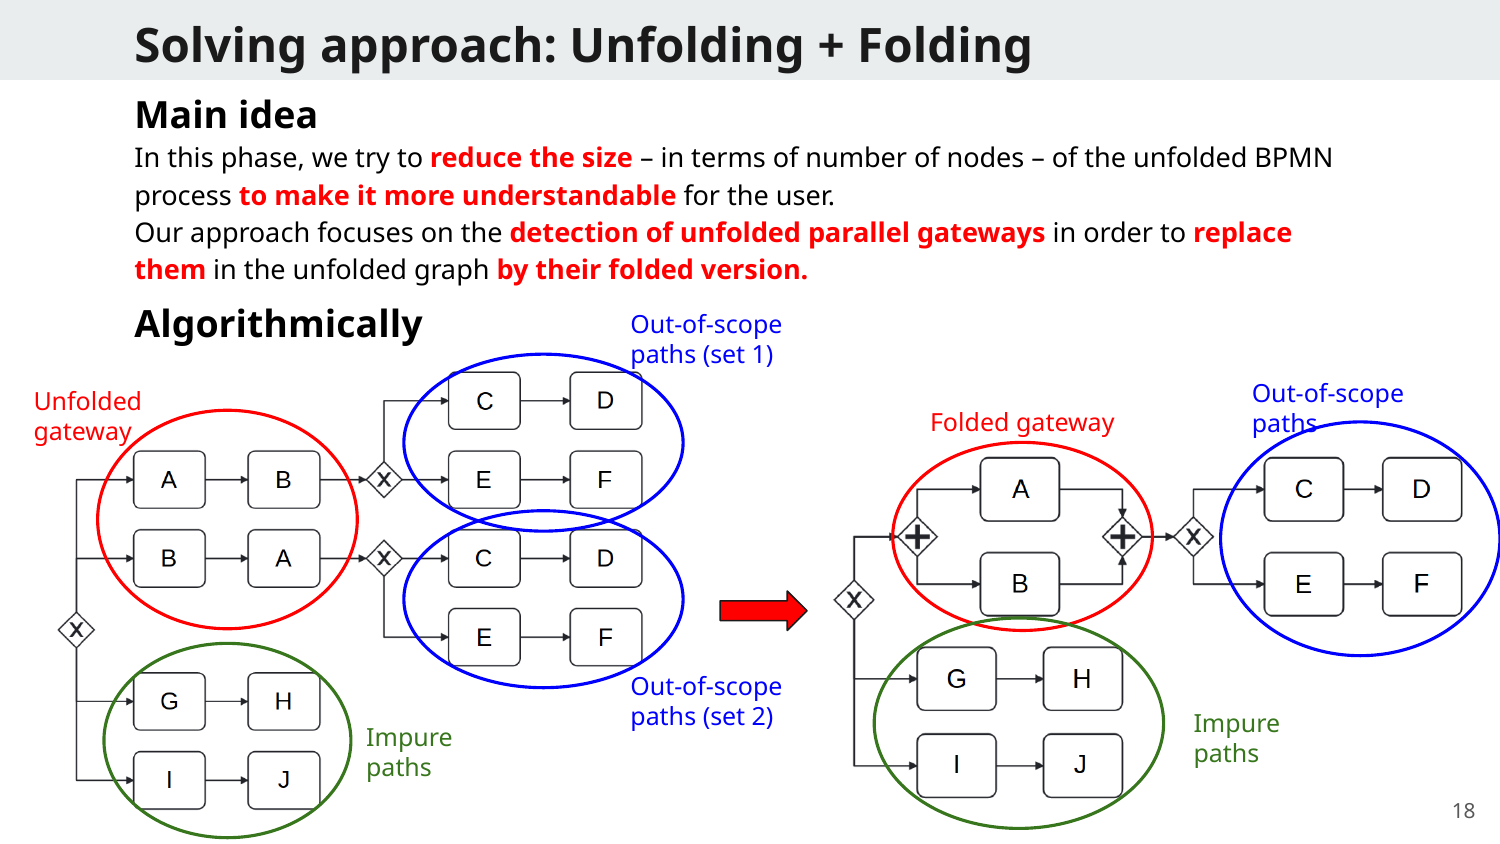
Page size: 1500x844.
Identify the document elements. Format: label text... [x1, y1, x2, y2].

picture [616, 506, 645, 535]
picture [406, 523, 645, 686]
picture [106, 645, 349, 812]
text_box Folded gateway [914, 391, 1131, 452]
title Solving approach: Unfolding + Folding [119, 0, 1381, 88]
text_box Out-of-scope paths (set 1) [615, 293, 801, 384]
picture [895, 452, 1150, 622]
text_box [720, 590, 808, 631]
list Main idea In this phase, we try to reduce the size – in terms of number of nodes – of the unfolded BPMN process to make it more understandable for the user. Our approach focuses on the detection of unfolded parallel gateways in order to replace them in the unfolded graph by their folded version. [119, 88, 1381, 334]
text_box Algorithmically [119, 278, 630, 361]
picture [487, 513, 600, 529]
text_box Out-of-scope paths (set 2) [615, 655, 801, 746]
picture [406, 370, 645, 519]
slide_number <numéro> [1400, 779, 1491, 844]
picture [876, 626, 1162, 802]
text_box Out-of-scope paths [1236, 362, 1484, 453]
picture [828, 452, 964, 802]
picture [1223, 453, 1465, 654]
picture [983, 620, 1059, 628]
text_box Impure paths [350, 706, 536, 797]
picture [1077, 452, 1465, 802]
text_box Algorithmically [501, 356, 586, 361]
text_box Unfolded gateway [18, 370, 204, 461]
picture [55, 370, 645, 812]
text_box Impure paths [1178, 692, 1364, 783]
picture [100, 412, 355, 627]
